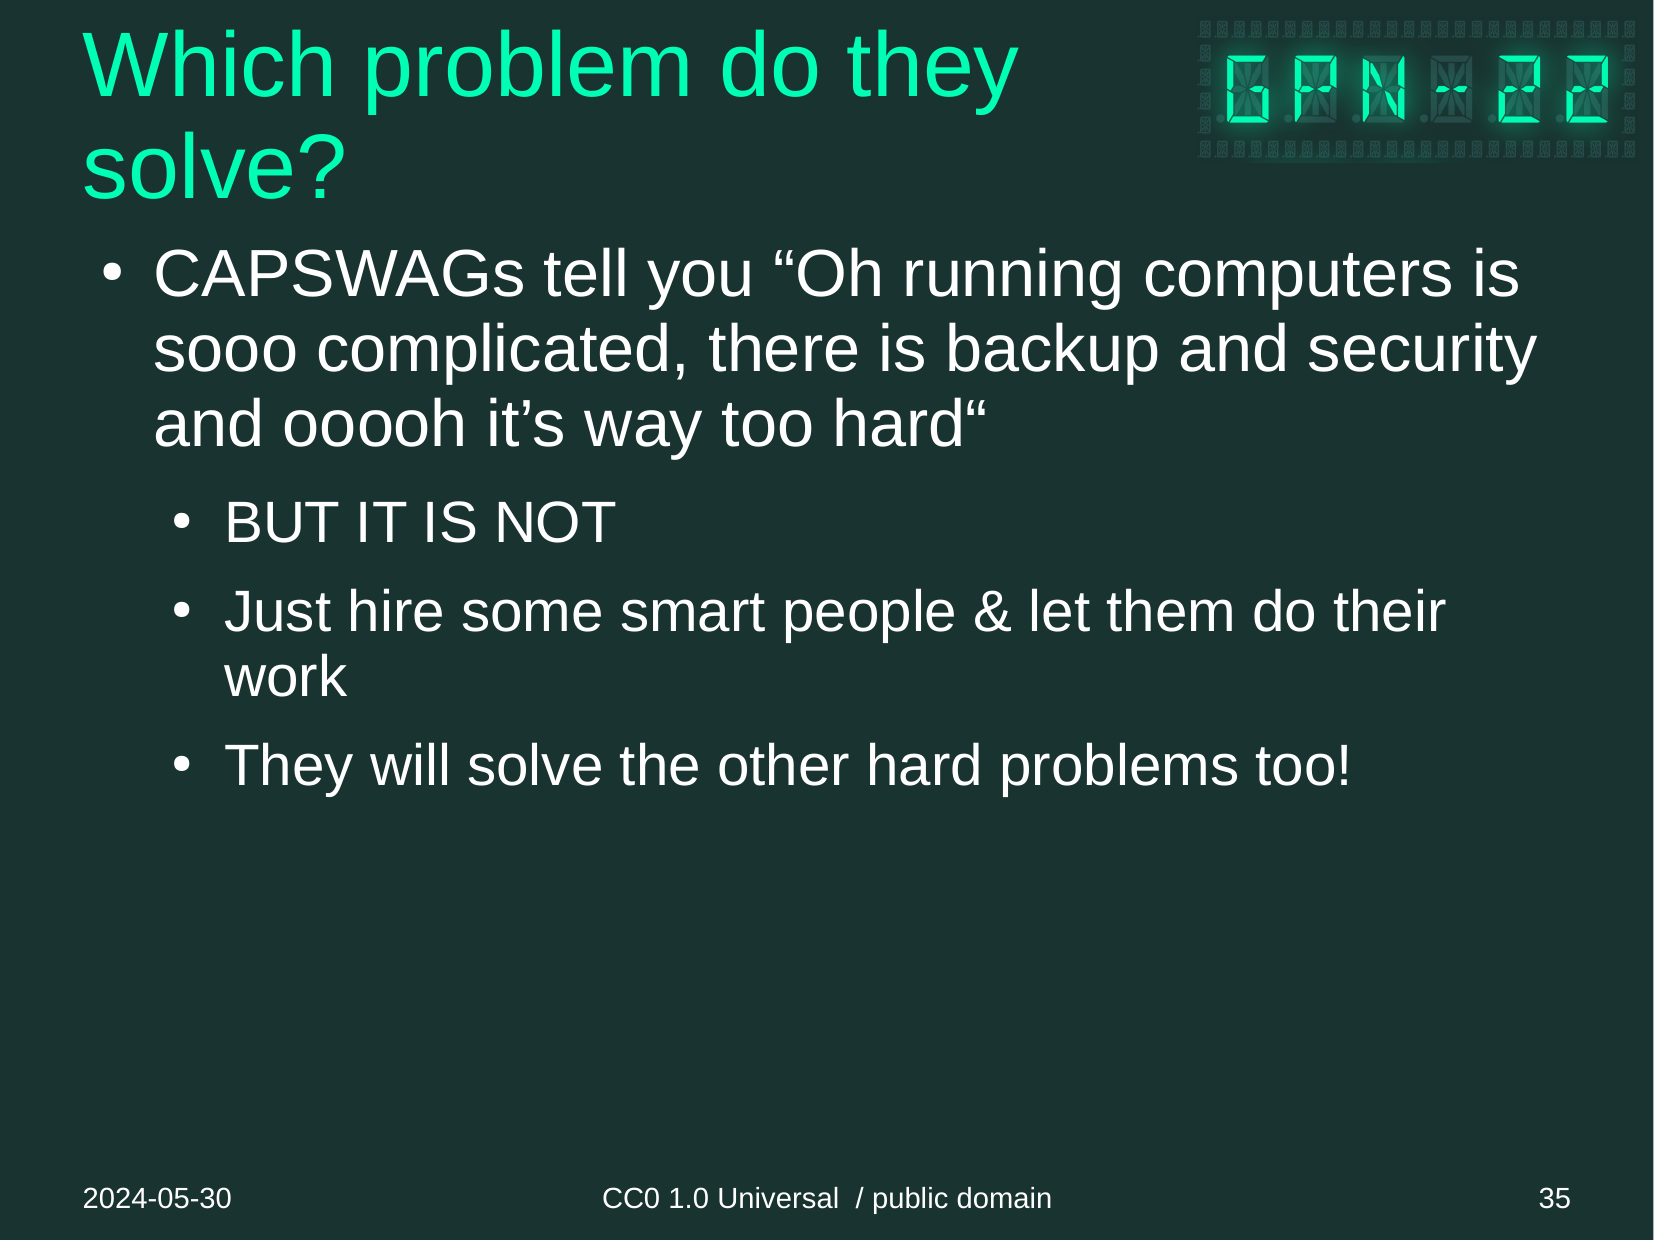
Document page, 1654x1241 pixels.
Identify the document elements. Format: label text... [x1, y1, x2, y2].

title Which problem do they solve? [82, 13, 1179, 219]
picture [1196, 15, 1639, 163]
list CAPSWAGs tell you “Oh running computers is sooo complicated, there is backup and security and ooooh it’s way too hard“ BUT IT IS NOT Just hire some smart people & let them do their work They will solve the other hard problems too! [82, 236, 1571, 956]
